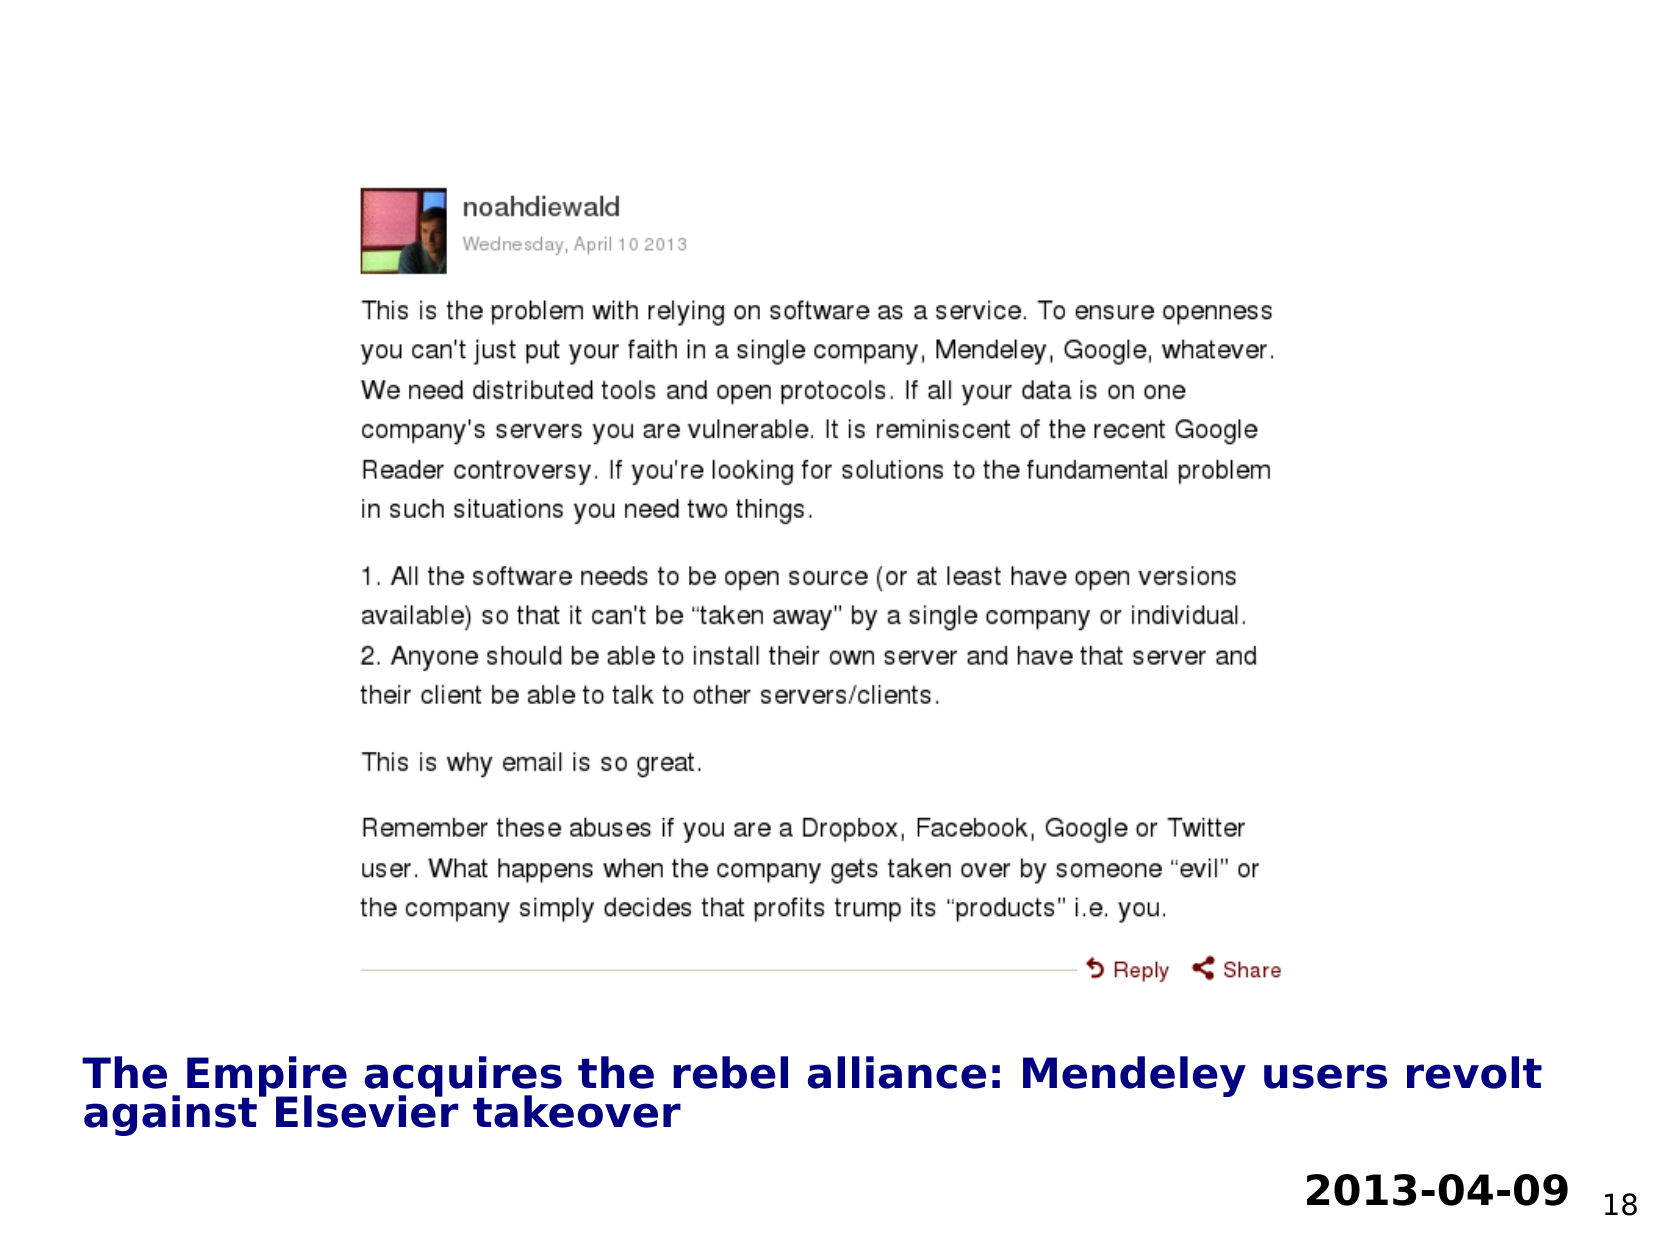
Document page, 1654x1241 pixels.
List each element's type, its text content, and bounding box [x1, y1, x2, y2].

picture [325, 157, 1328, 1001]
list The Empire acquires the rebel alliance: Mendeley users revolt against Elsevier takeover 2013-04-09 [82, 65, 1571, 1177]
